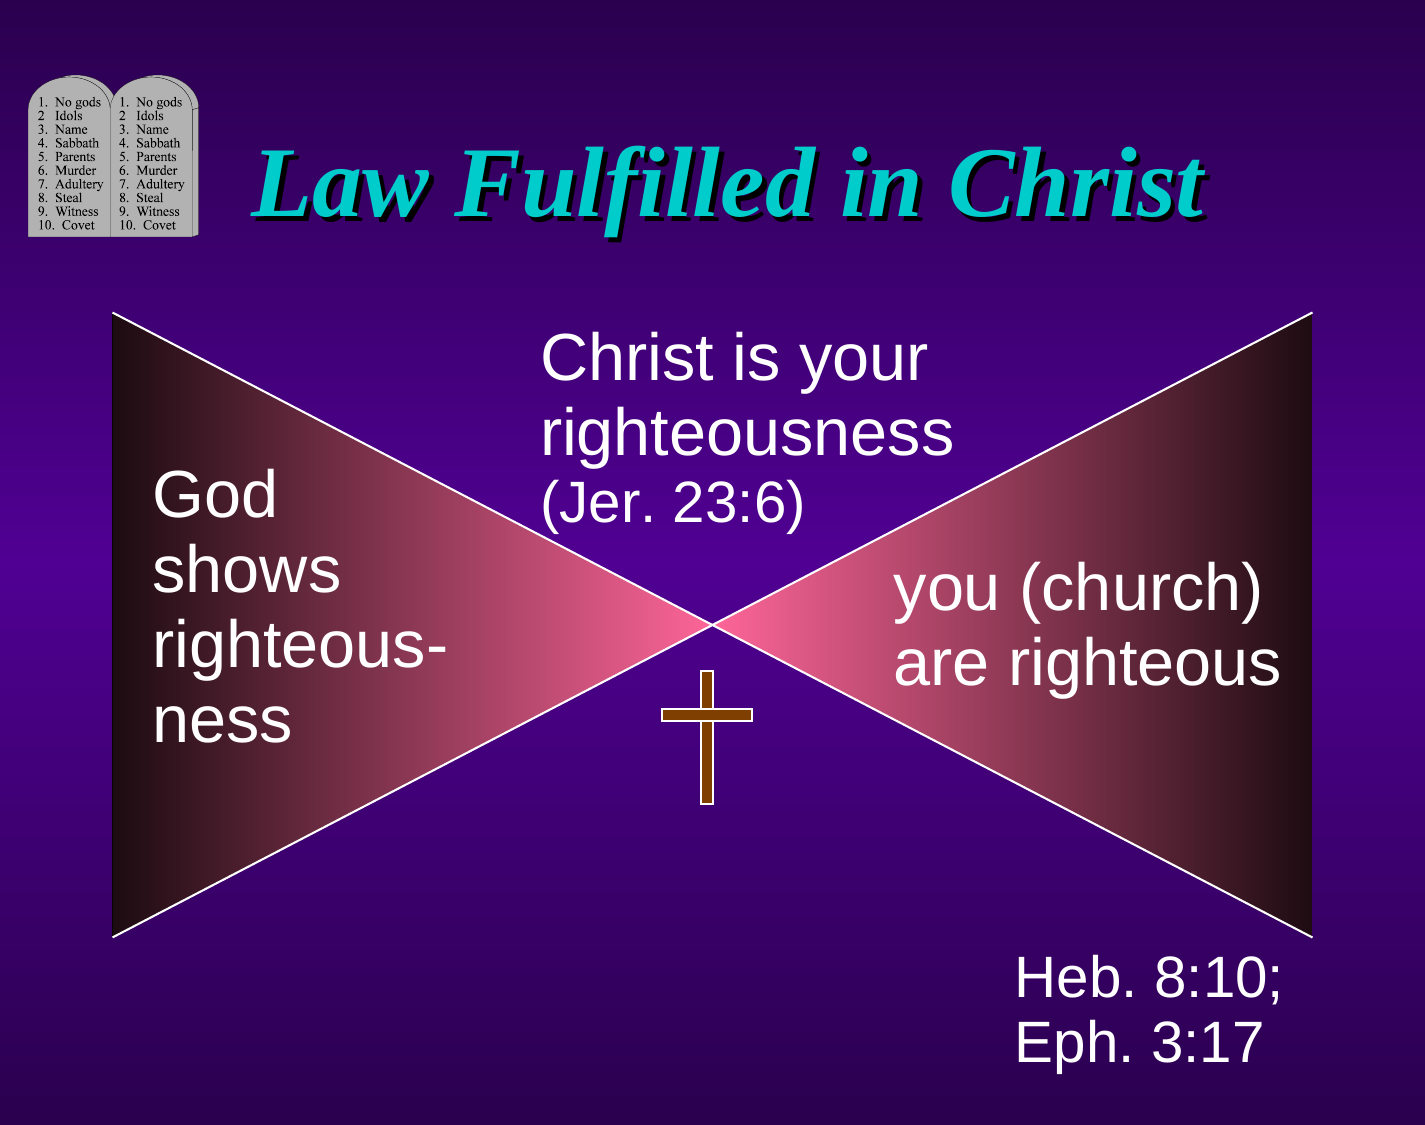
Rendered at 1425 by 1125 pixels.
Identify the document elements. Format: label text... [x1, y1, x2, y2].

text_box you (church) are righteous [878, 542, 1329, 708]
text_box Christ is your righteousness (Jer. 23:6) [524, 312, 1025, 543]
title Law Fulfilled in Christ [237, 78, 1319, 288]
text_box [1025, 314, 1313, 542]
text_box [717, 543, 1313, 936]
text_box [661, 671, 753, 804]
text_box [112, 314, 439, 936]
text_box [488, 510, 708, 740]
text_box Heb. 8:10; Eph. 3:17 [999, 937, 1338, 1083]
text_box God shows righteous-ness [137, 449, 488, 765]
